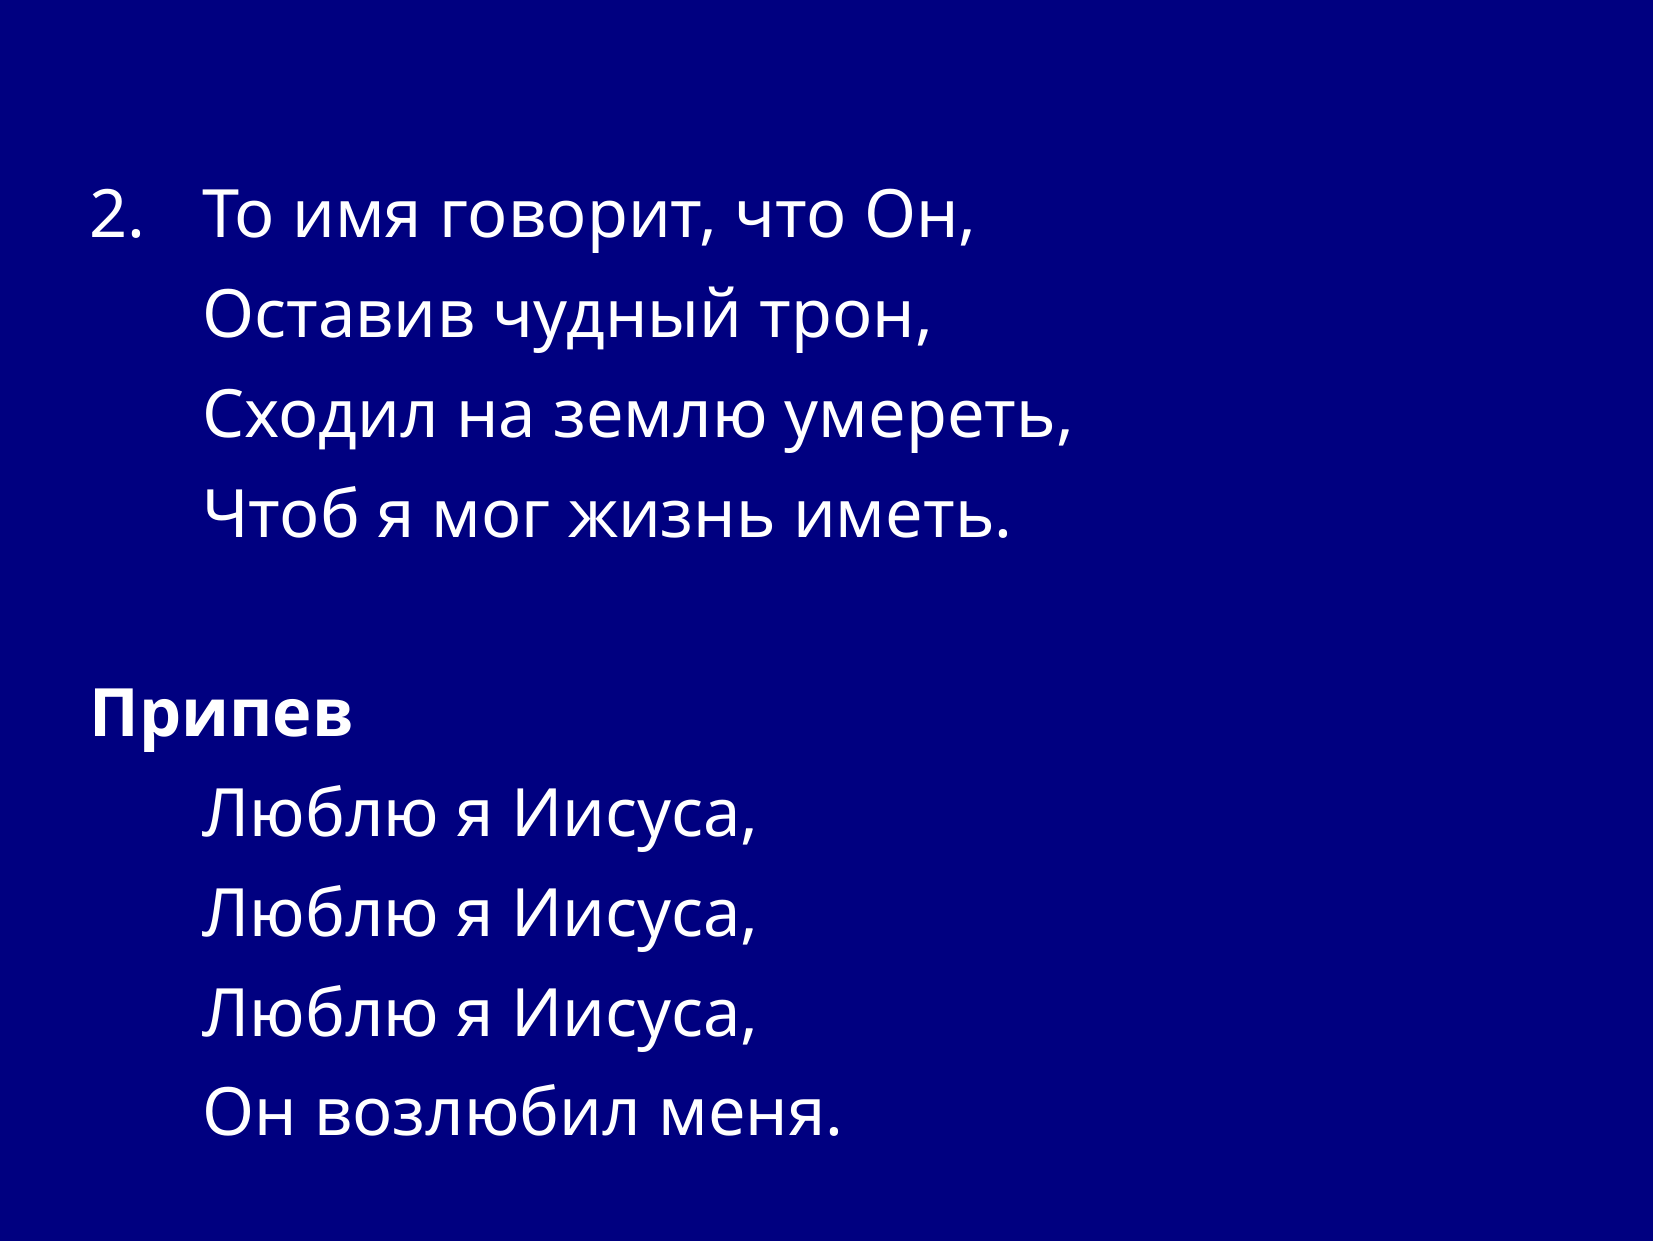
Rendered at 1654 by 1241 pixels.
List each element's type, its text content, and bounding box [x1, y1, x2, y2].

text_box 2. То имя говорит, что Он, Оставив чудный трон, Сходил на землю умереть, Чтоб я мог жизнь иметь. Припев Люблю я Иисуса, Люблю я Иисуса, Люблю я Иисуса, Он возлюбил меня. [75, 150, 1576, 1163]
